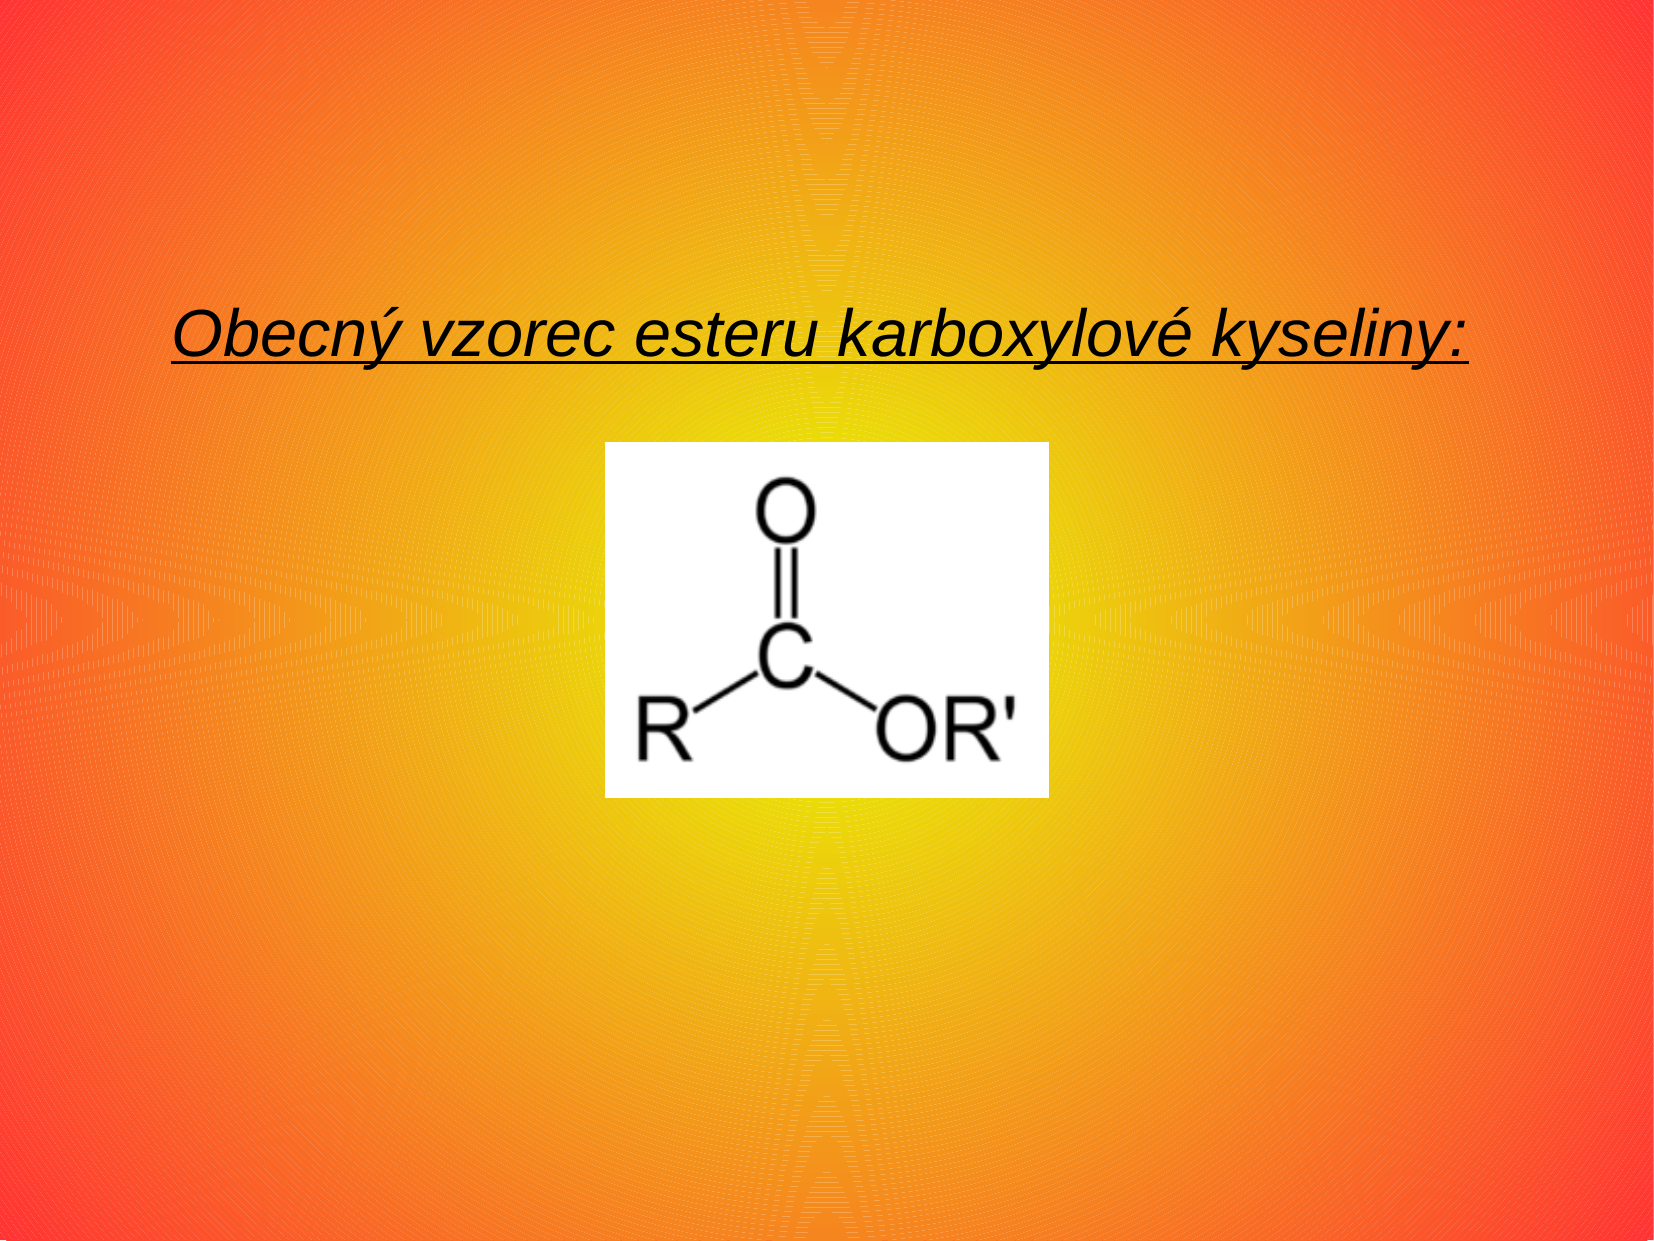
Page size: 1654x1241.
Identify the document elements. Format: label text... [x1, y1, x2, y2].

picture [605, 442, 1049, 798]
list Obecný vzorec esteru karboxylové kyseliny: [82, 290, 1571, 1109]
